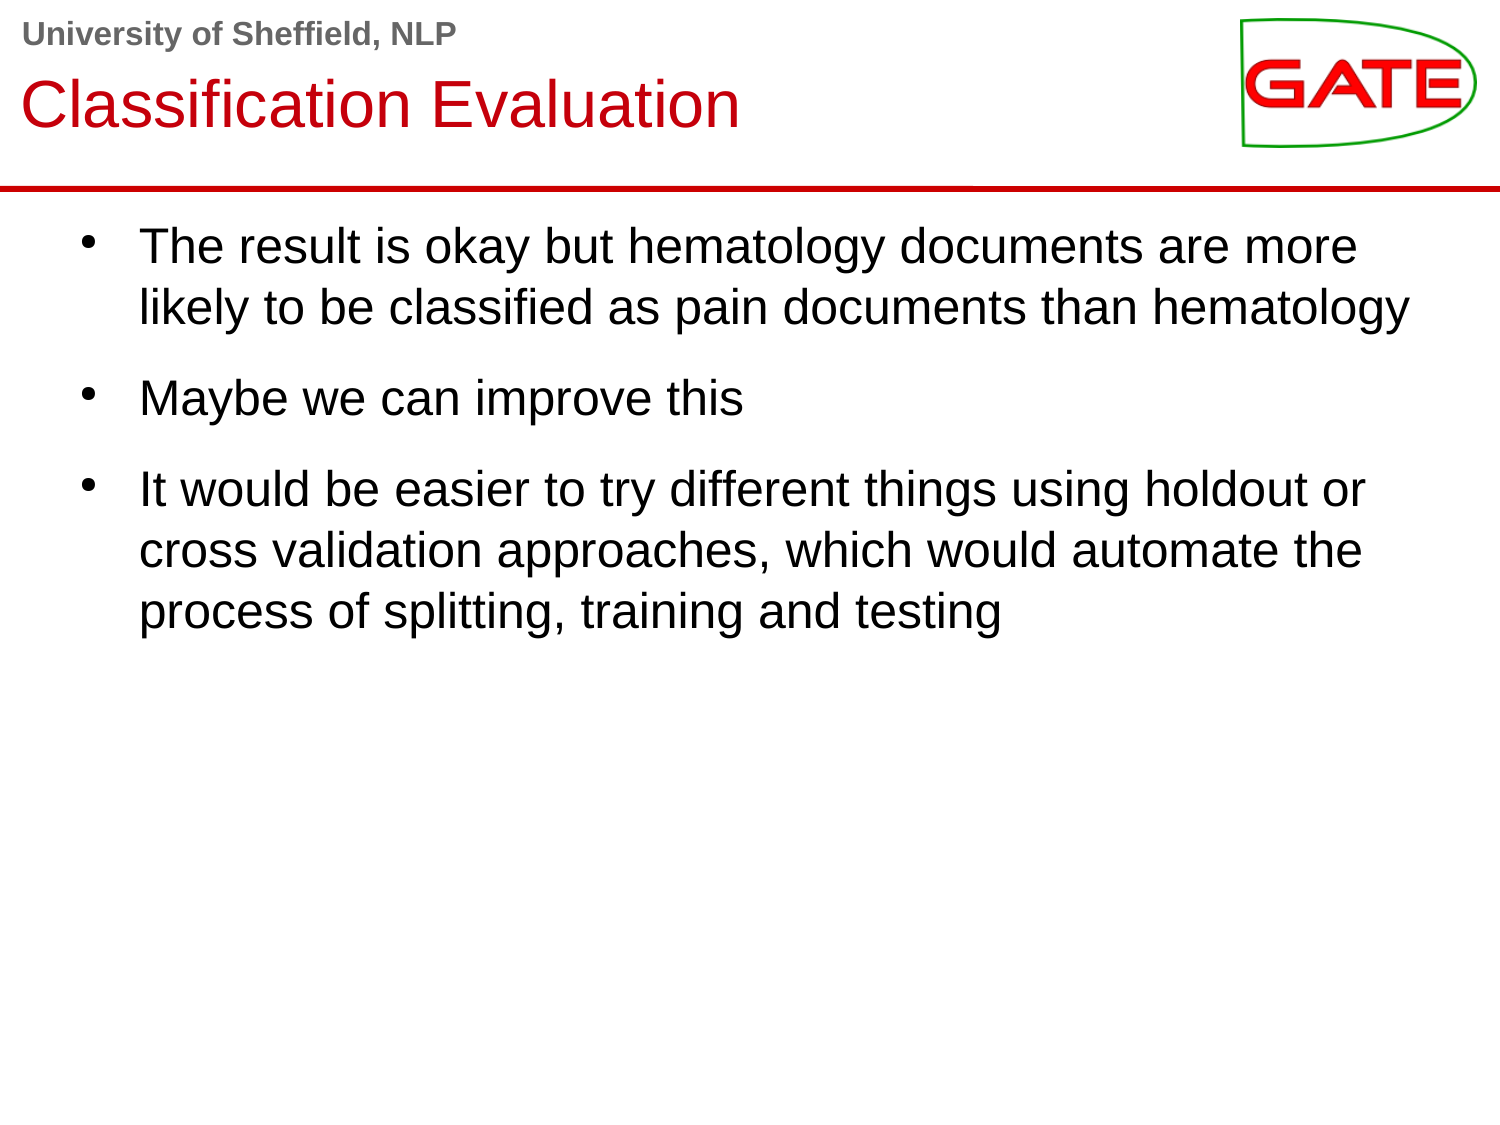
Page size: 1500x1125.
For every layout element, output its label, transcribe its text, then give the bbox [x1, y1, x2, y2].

list The result is okay but hematology documents are more likely to be classified as pain documents than hematology Maybe we can improve this It would be easier to try different things using holdout or cross validation approaches, which would automate the process of splitting, training and testing [23, 212, 1477, 1063]
picture [1240, 18, 1477, 148]
title Classification Evaluation [20, 45, 1240, 166]
